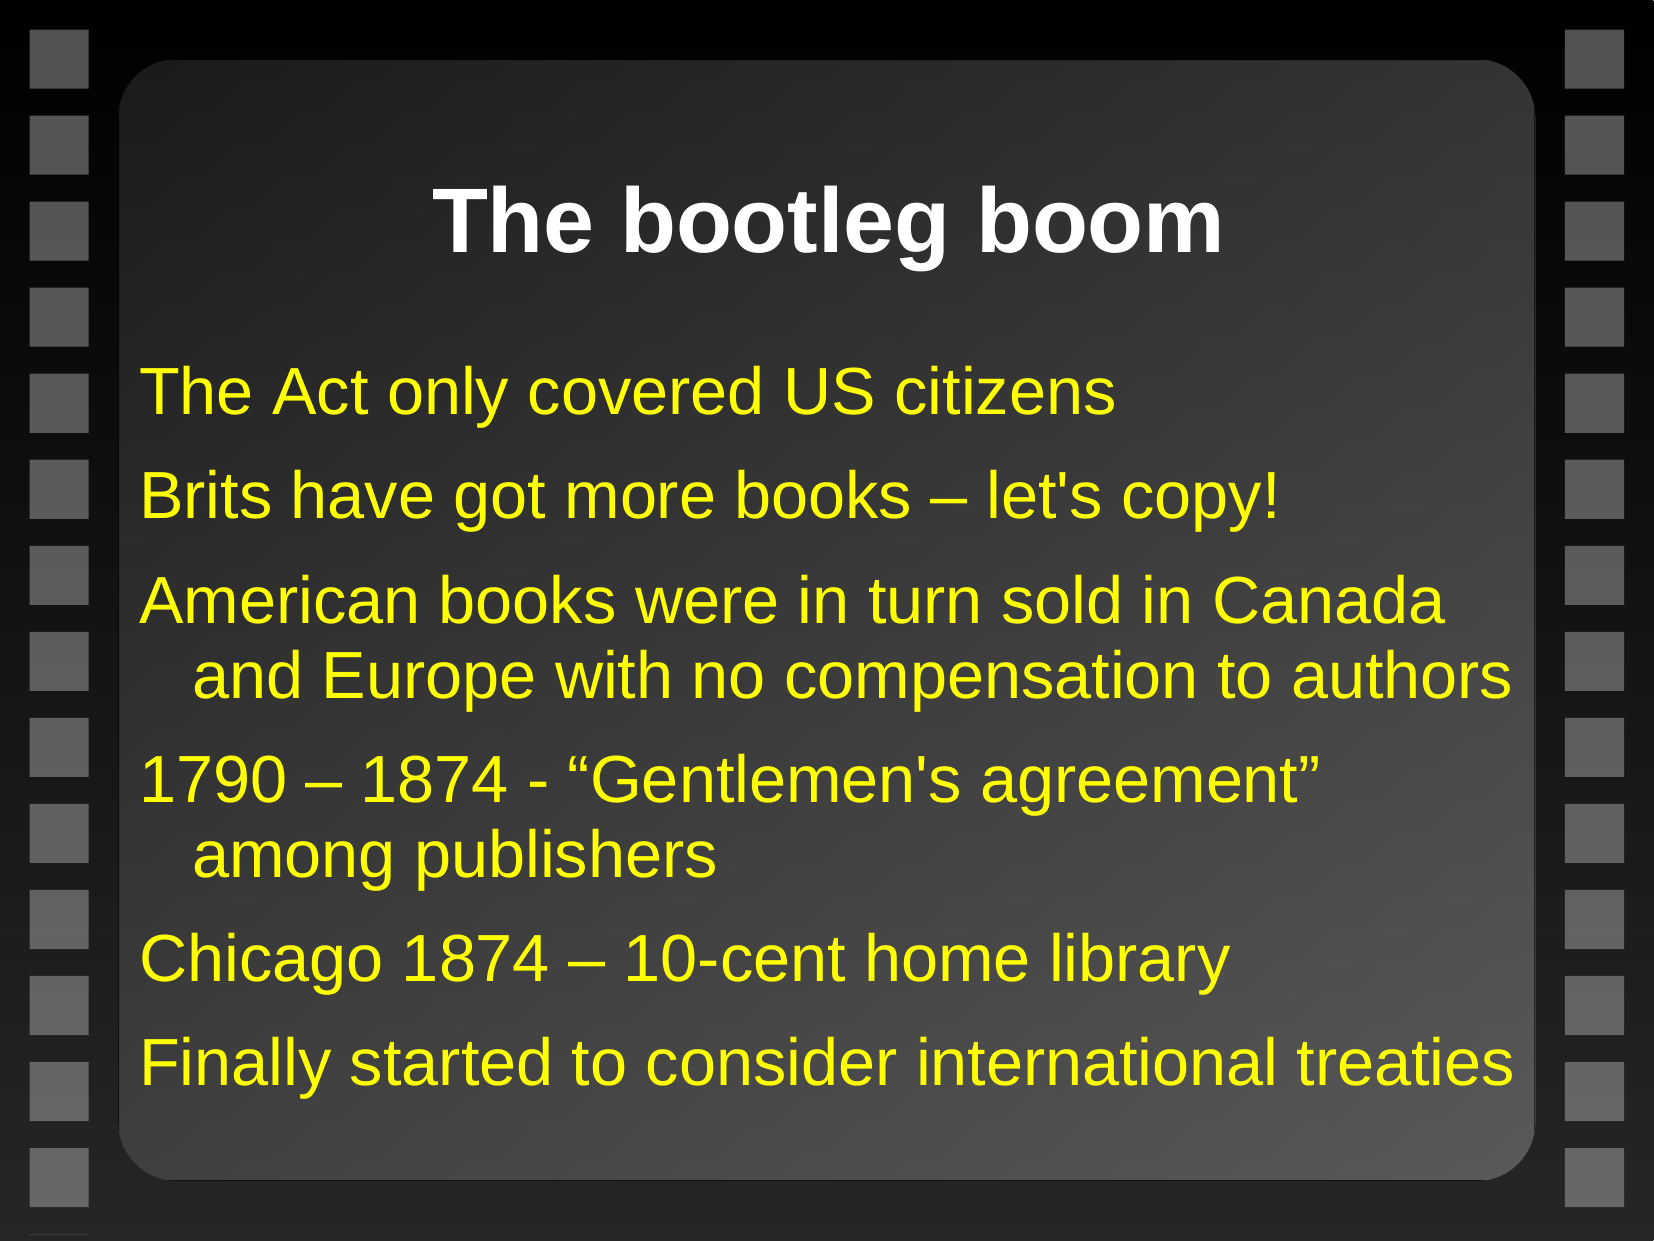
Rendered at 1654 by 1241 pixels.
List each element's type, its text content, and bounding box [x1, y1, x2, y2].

title The bootleg boom [123, 117, 1536, 325]
list The Act only covered US citizens Brits have got more books – let's copy! American books were in turn sold in Canada and Europe with no compensation to authors 1790 – 1874 - “Gentlemen's agreement” among publishers Chicago 1874 – 10-cent home library Finally started to consider international treaties [121, 354, 1534, 1175]
